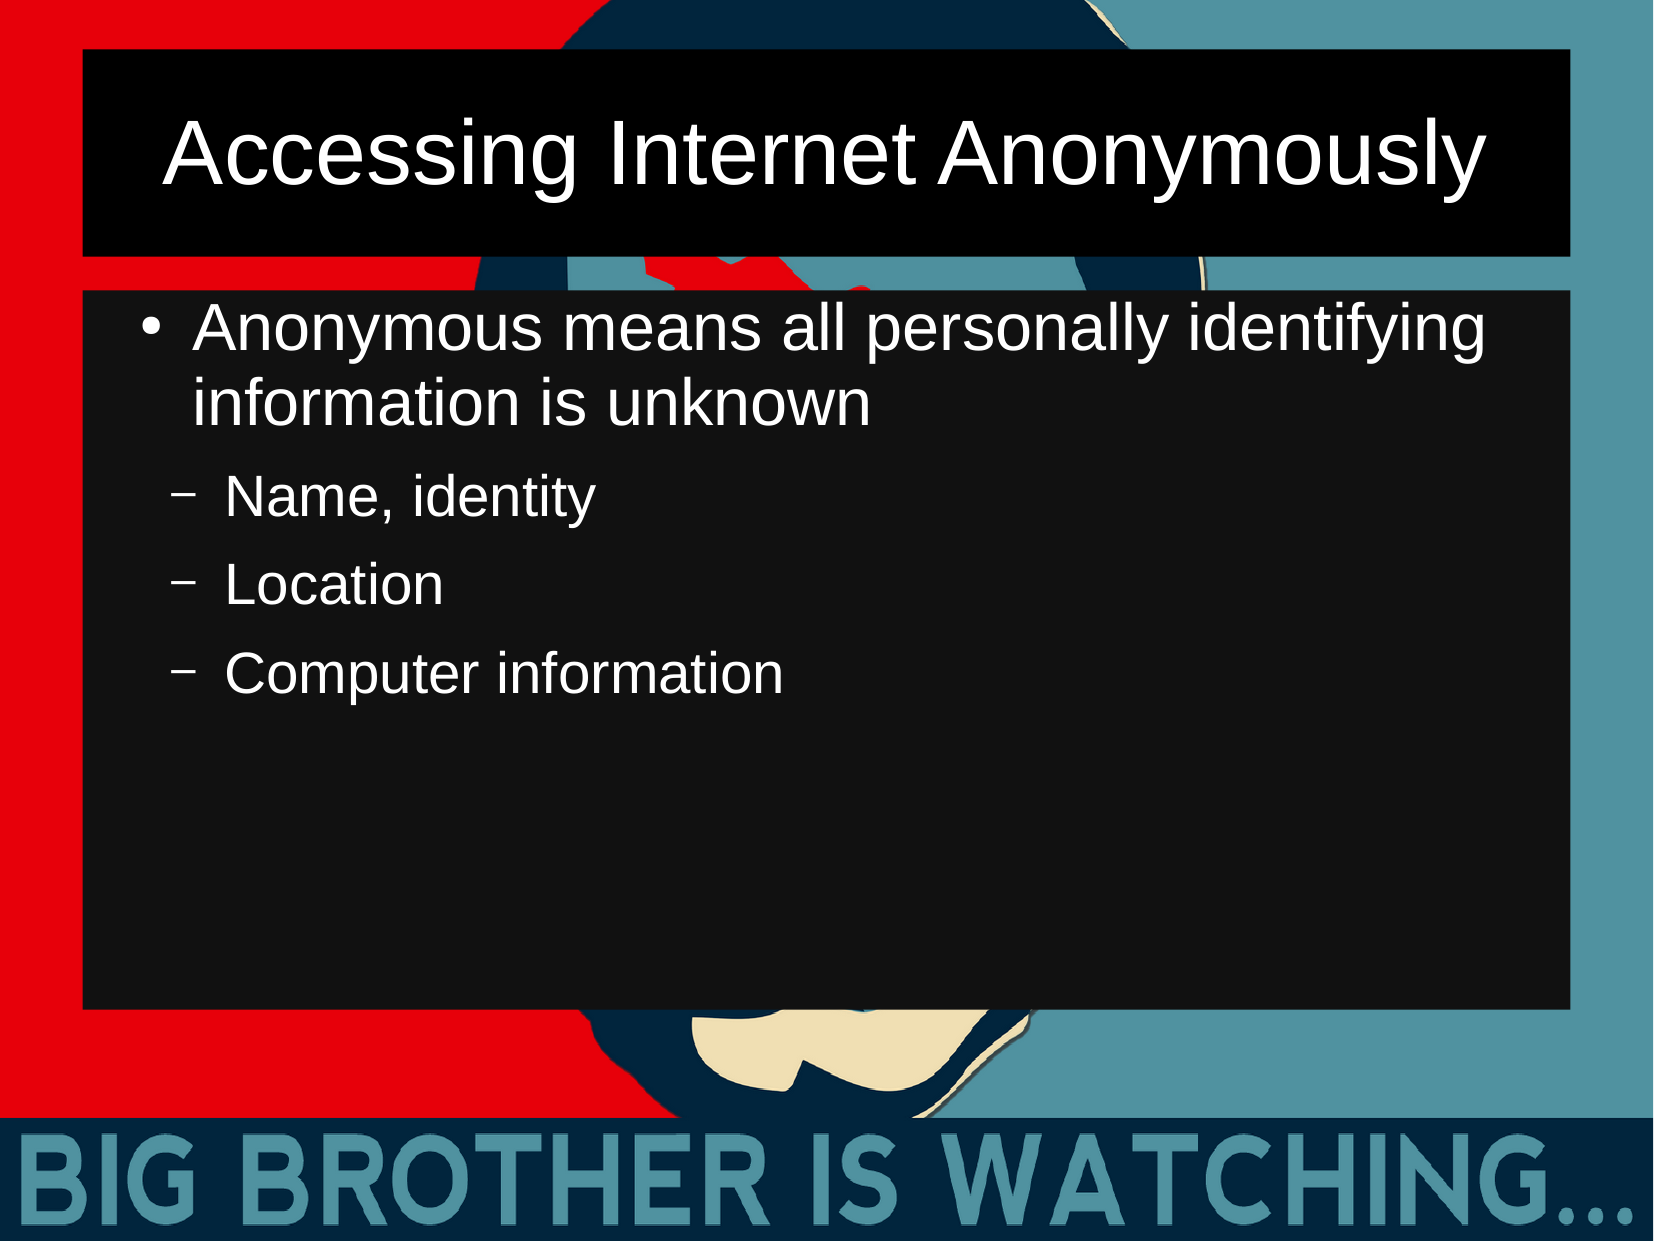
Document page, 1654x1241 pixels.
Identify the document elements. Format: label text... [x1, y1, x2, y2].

title Accessing Internet Anonymously [82, 49, 1571, 257]
list Anonymous means all personally identifying information is unknown Name, identity Location Computer information [82, 290, 1571, 1010]
picture [0, 0, 1654, 1241]
